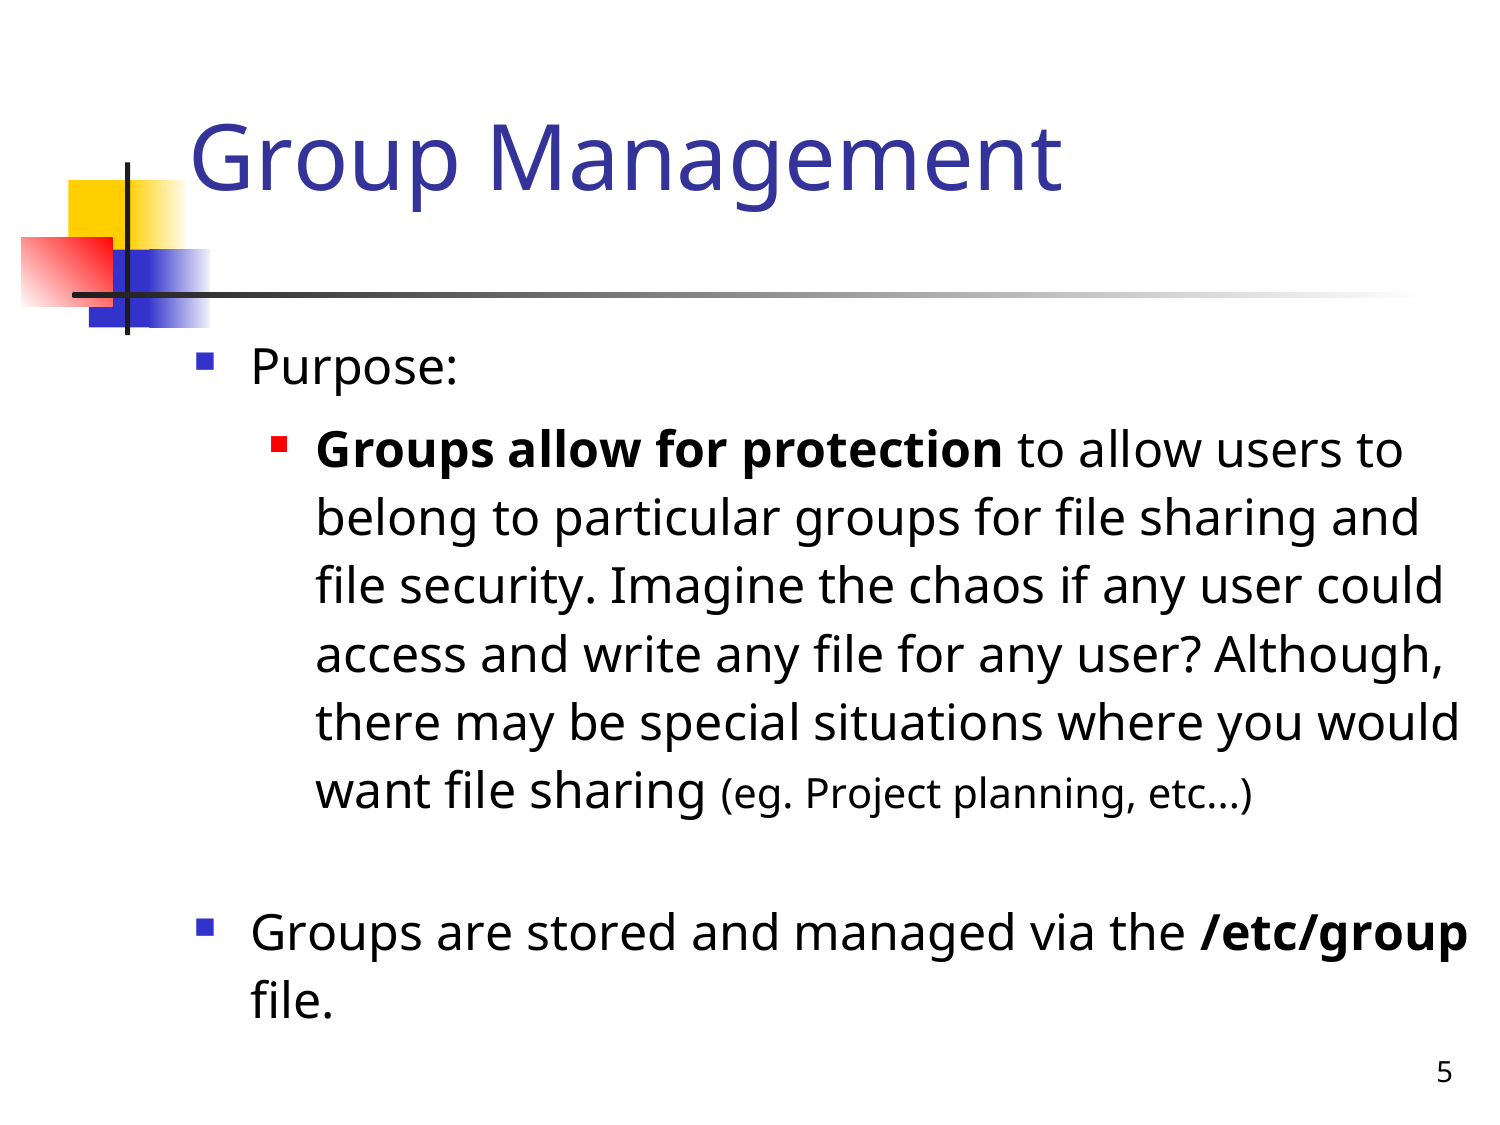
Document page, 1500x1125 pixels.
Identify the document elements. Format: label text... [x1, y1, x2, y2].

title Group Management [188, 42, 1468, 268]
list Purpose: Groups allow for protection to allow users to belong to particular groups for file sharing and file security. Imagine the chaos if any user could access and write any file for any user? Although, there may be special situations where you would want file sharing (eg. Project planning, etc...) Groups are stored and managed via the /etc/group file. [193, 331, 1469, 1059]
